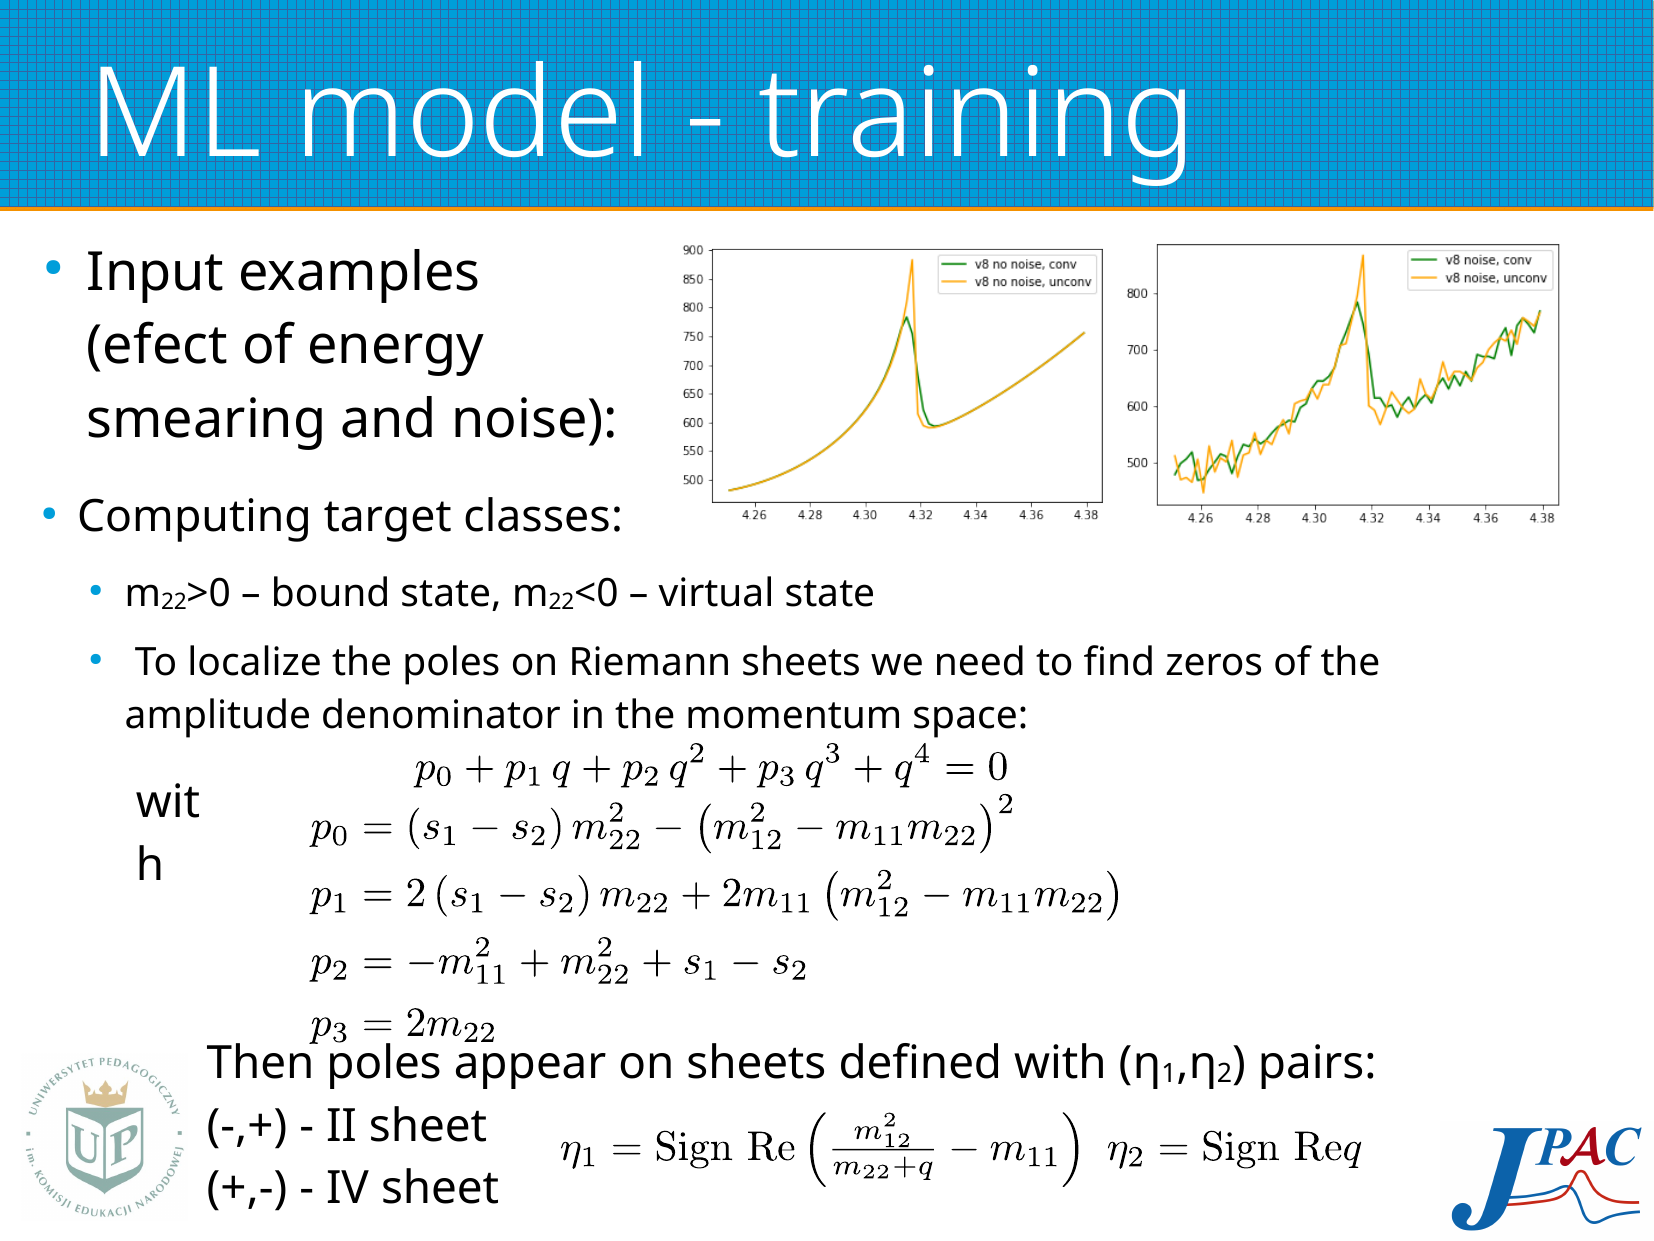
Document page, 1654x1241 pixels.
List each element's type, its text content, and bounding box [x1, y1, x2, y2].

text_box [561, 1112, 1362, 1187]
title ML model - training [88, 5, 1565, 193]
text_box with [129, 772, 227, 891]
picture [21, 1053, 188, 1221]
picture [1440, 1121, 1654, 1241]
list Computing target classes: m22>0 – bound state, m22<0 – virtual state To localize the poles on Riemann sheets we need to find zeros of the amplitude denominator in the momentum space: [29, 484, 1565, 743]
picture [649, 207, 1610, 548]
text_box [413, 742, 1007, 788]
text_box Then poles appear on sheets defined with (η1,η2) pairs: (-,+) - II sheet (+,-) - IV sheet [200, 1031, 1488, 1216]
text_box [309, 793, 1118, 1031]
list Input examples (efect of energy smearing and noise): [29, 232, 621, 484]
